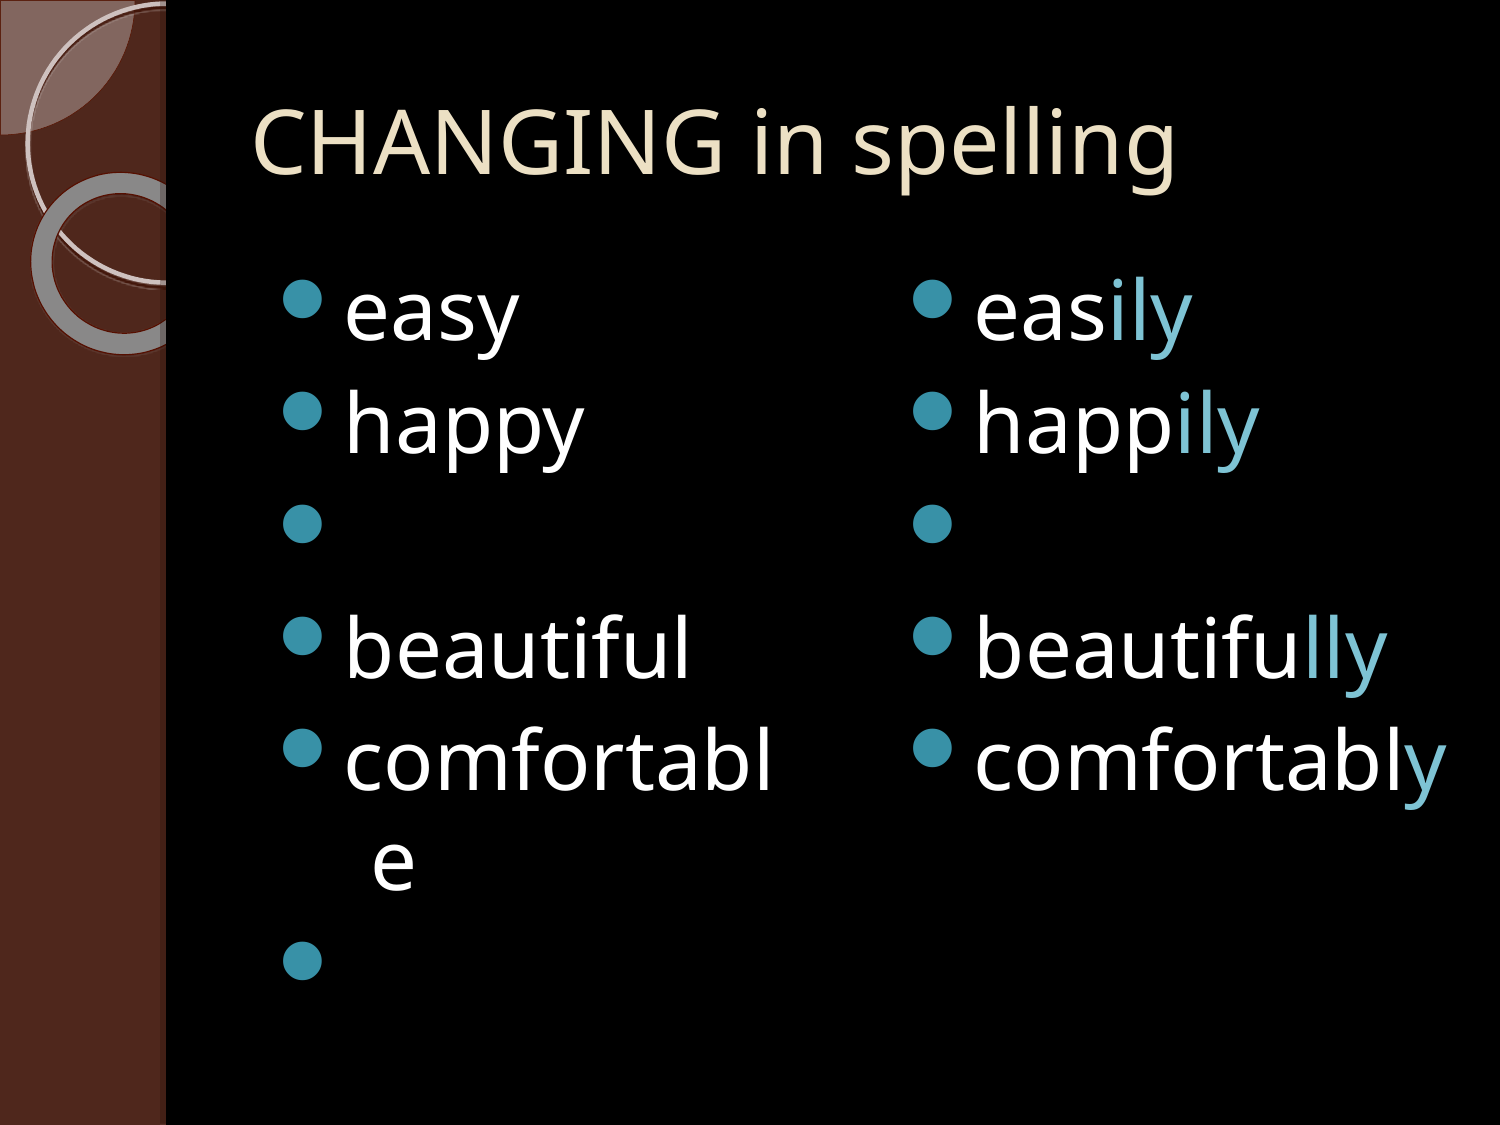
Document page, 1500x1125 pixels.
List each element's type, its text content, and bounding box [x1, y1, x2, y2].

list easily happily beautifully comfortably [865, 249, 1466, 1015]
title CHANGING in spelling [235, 45, 1466, 233]
list easy happy beautiful comfortable [235, 249, 836, 1015]
